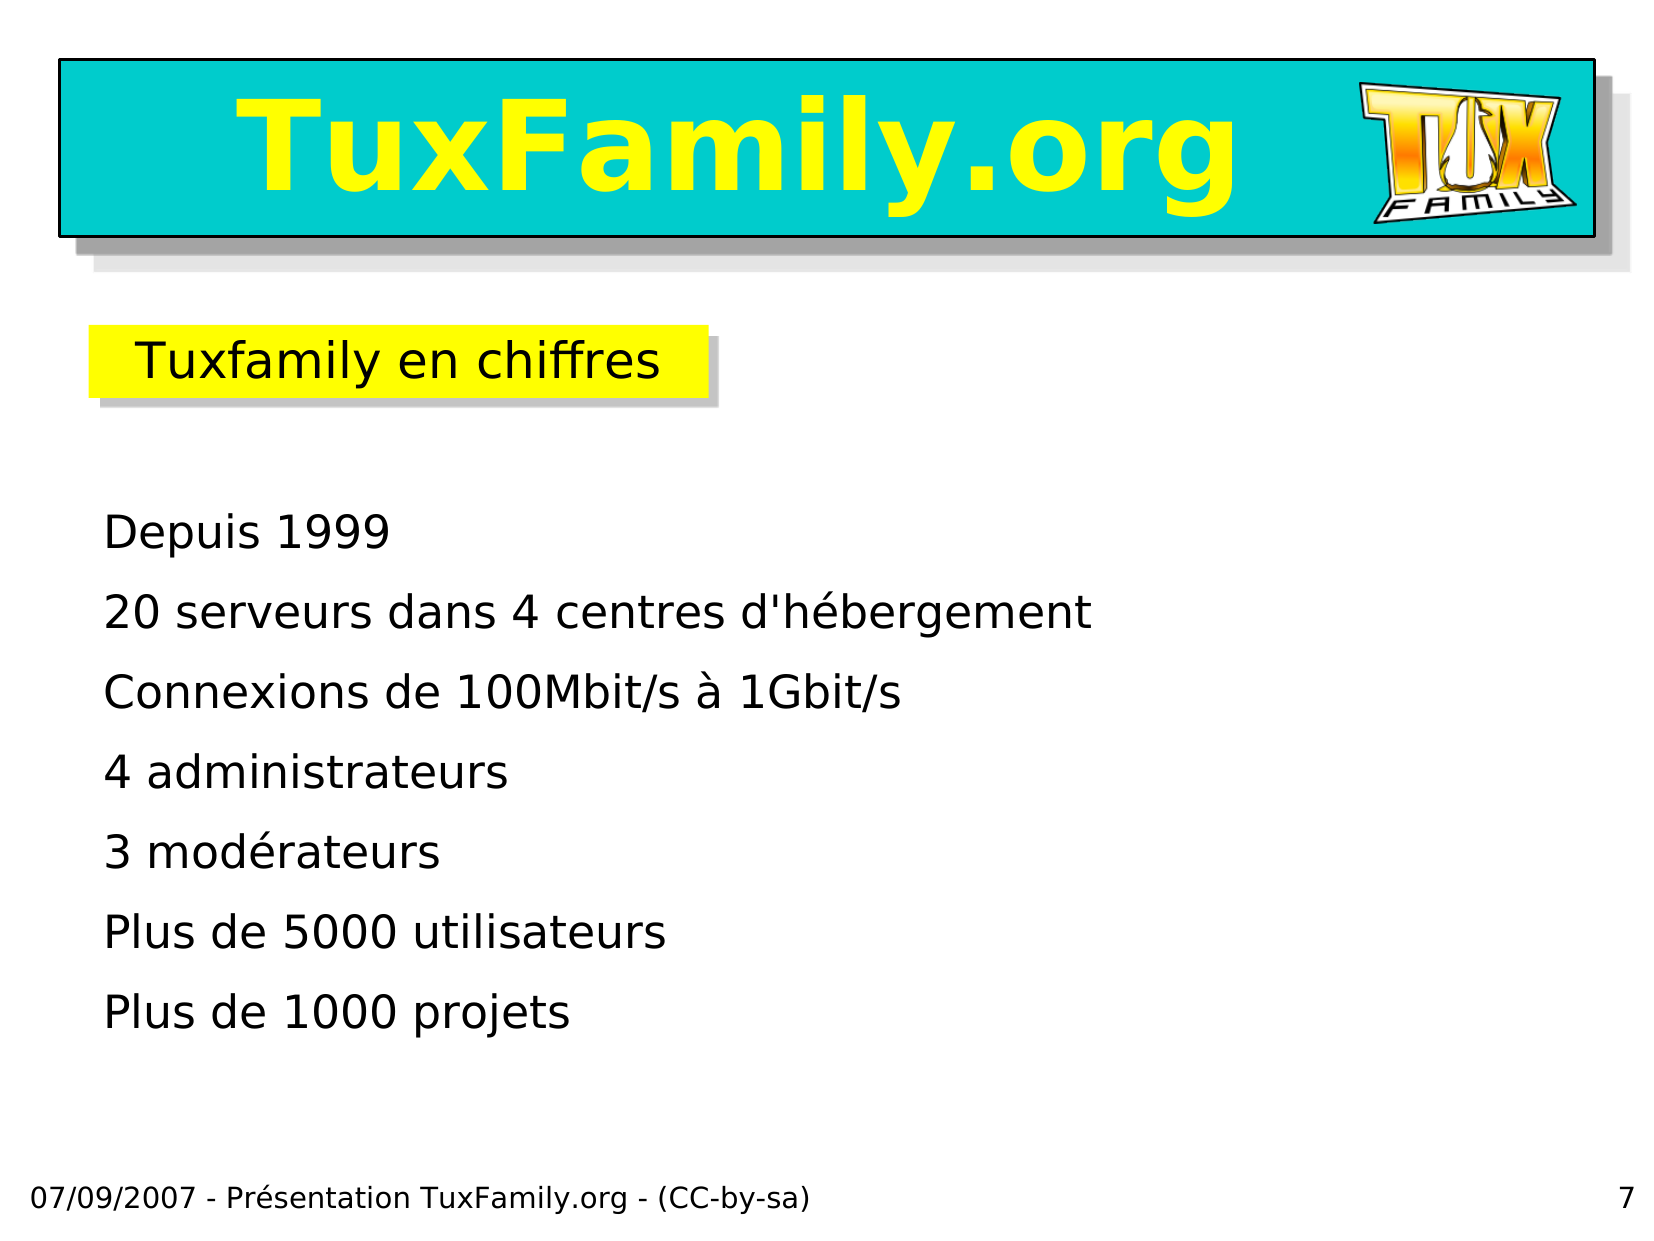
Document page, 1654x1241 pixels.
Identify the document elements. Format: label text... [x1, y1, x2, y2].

picture [1359, 82, 1577, 224]
text_box Tuxfamily en chiffres [88, 324, 709, 398]
text_box Depuis 1999 20 serveurs dans 4 centres d'hébergement Connexions de 100Mbit/s à 1Gbit/s 4 administrateurs 3 modérateurs Plus de 5000 utilisateurs Plus de 1000 projets [88, 472, 1447, 1020]
